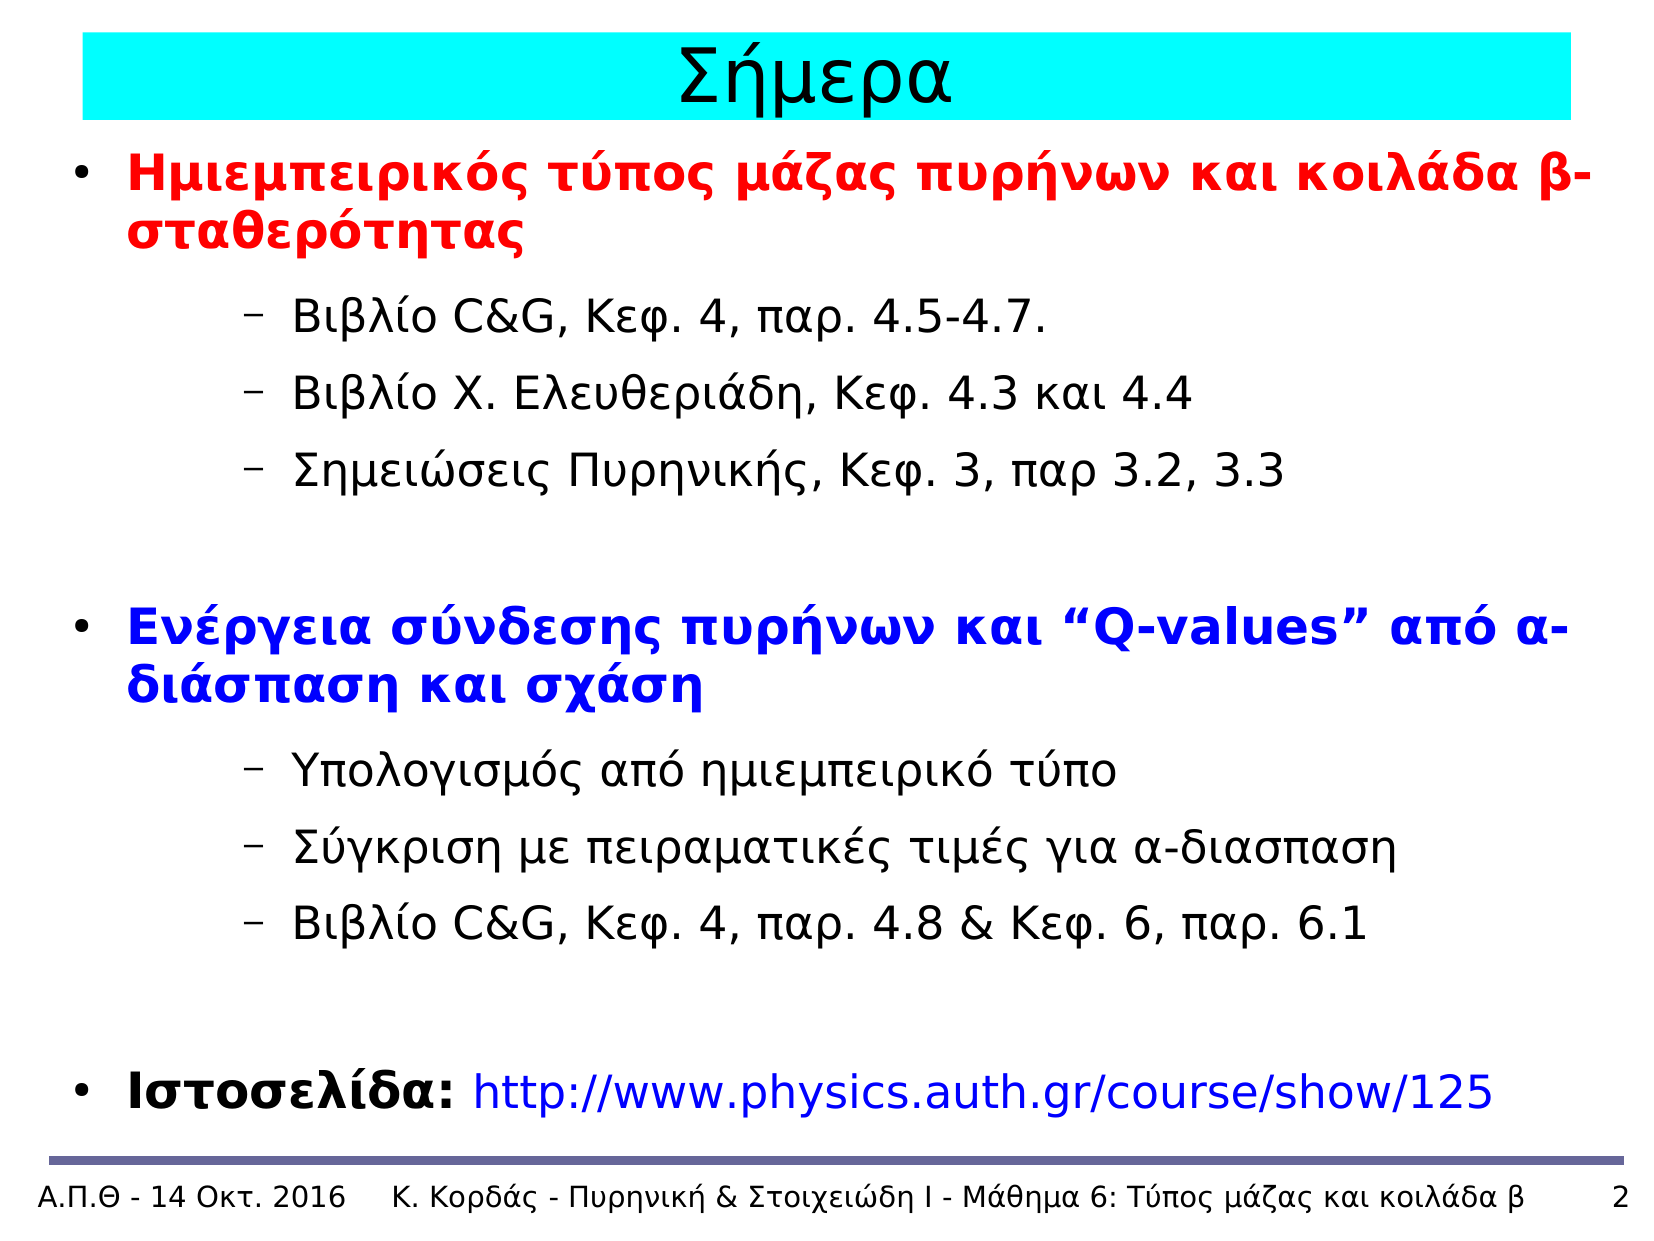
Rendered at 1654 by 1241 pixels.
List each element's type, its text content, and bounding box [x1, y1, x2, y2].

list Ημιεμπειρικός τύπος μάζας πυρήνων και κοιλάδα β-σταθερότητας Βιβλίο C&G, Κεφ. 4, παρ. 4.5-4.7. Βιβλίο Χ. Ελευθεριάδη, Κεφ. 4.3 και 4.4 Σημειώσεις Πυρηνικής, Κεφ. 3, παρ 3.2, 3.3 Ενέργεια σύνδεσης πυρήνων και “Q-values” από α-διάσπαση και σχάση Υπολογισμός από ημιεμπειρικό τύπο Σύγκριση με πειραματικές τιμές για α-διασπαση Βιβλίο C&G, Κεφ. 4, παρ. 4.8 & Κεφ. 6, παρ. 6.1 Ιστοσελίδα: http://www.physics.auth.gr/course/show/125 [55, 144, 1631, 1124]
title Σήμερα [82, 32, 1571, 120]
